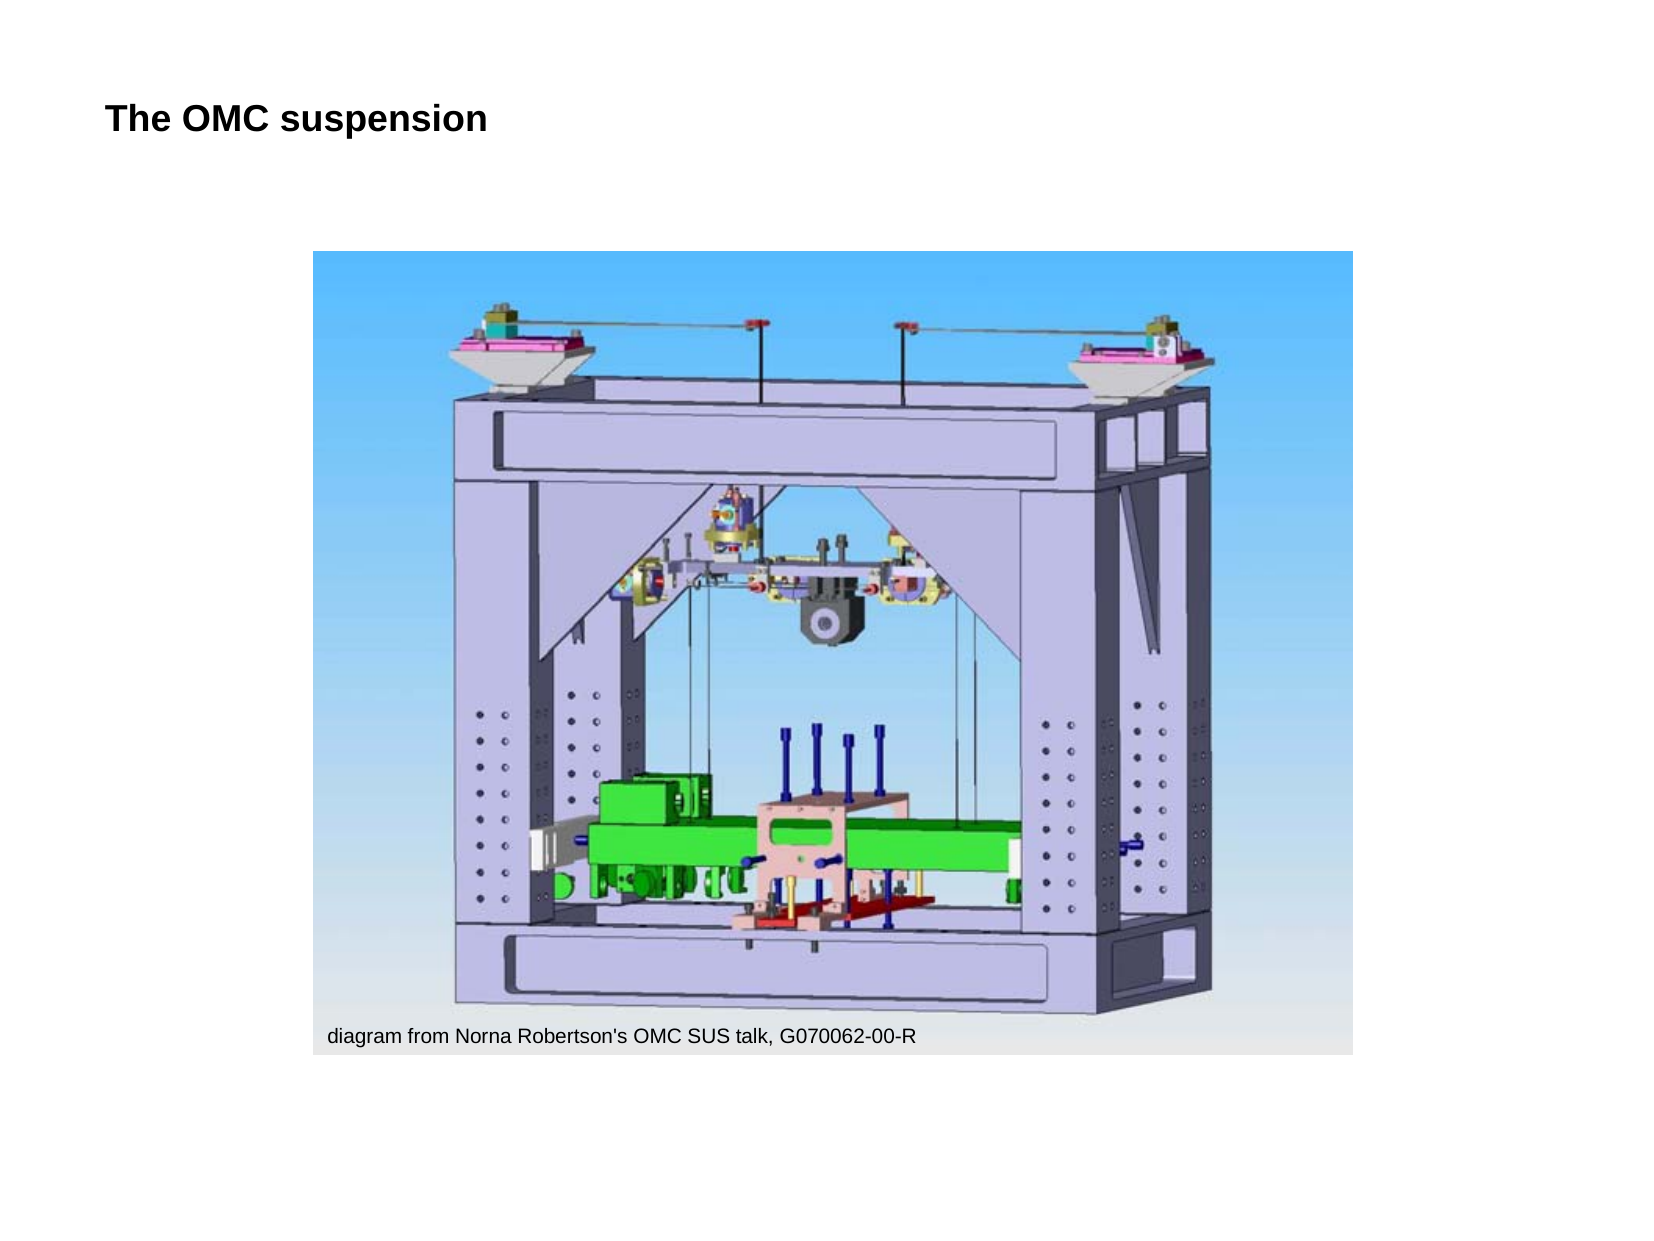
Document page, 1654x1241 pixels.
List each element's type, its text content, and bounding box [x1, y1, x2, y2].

picture [313, 251, 1353, 1055]
text_box The OMC suspension [75, 75, 519, 162]
text_box diagram from Norna Robertson's OMC SUS talk, G070062-00-R [312, 1017, 1075, 1056]
